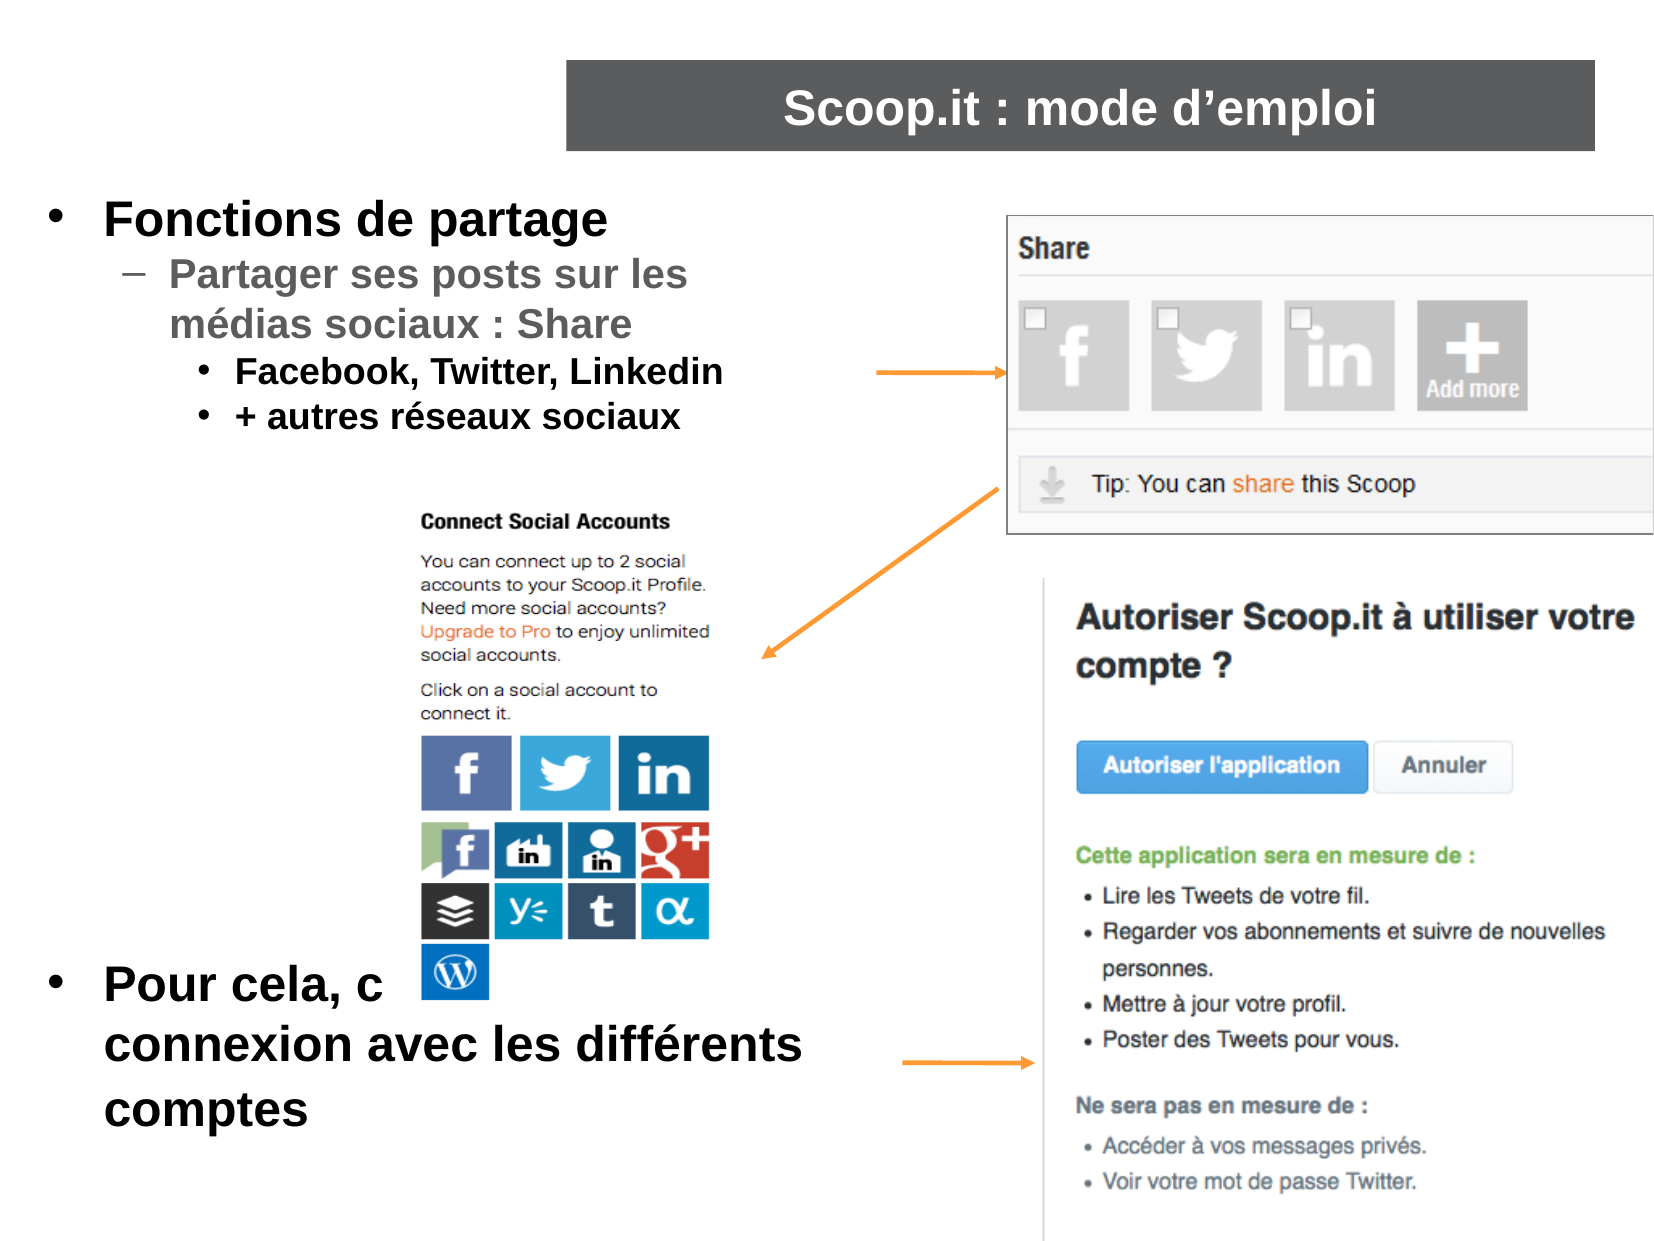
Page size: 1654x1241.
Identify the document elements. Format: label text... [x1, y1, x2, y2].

text_box Fonctions de partage Partager ses posts sur les médias sociaux : Share Facebook, Twitter, Linkedin + autres réseaux sociaux Pour cela, configurer la connexion avec les différents comptes [32, 190, 1654, 1241]
picture [385, 482, 736, 1020]
text_box Scoop.it : mode d’emploi [566, 60, 1595, 152]
picture [1035, 578, 1654, 1241]
picture [1007, 216, 1654, 534]
